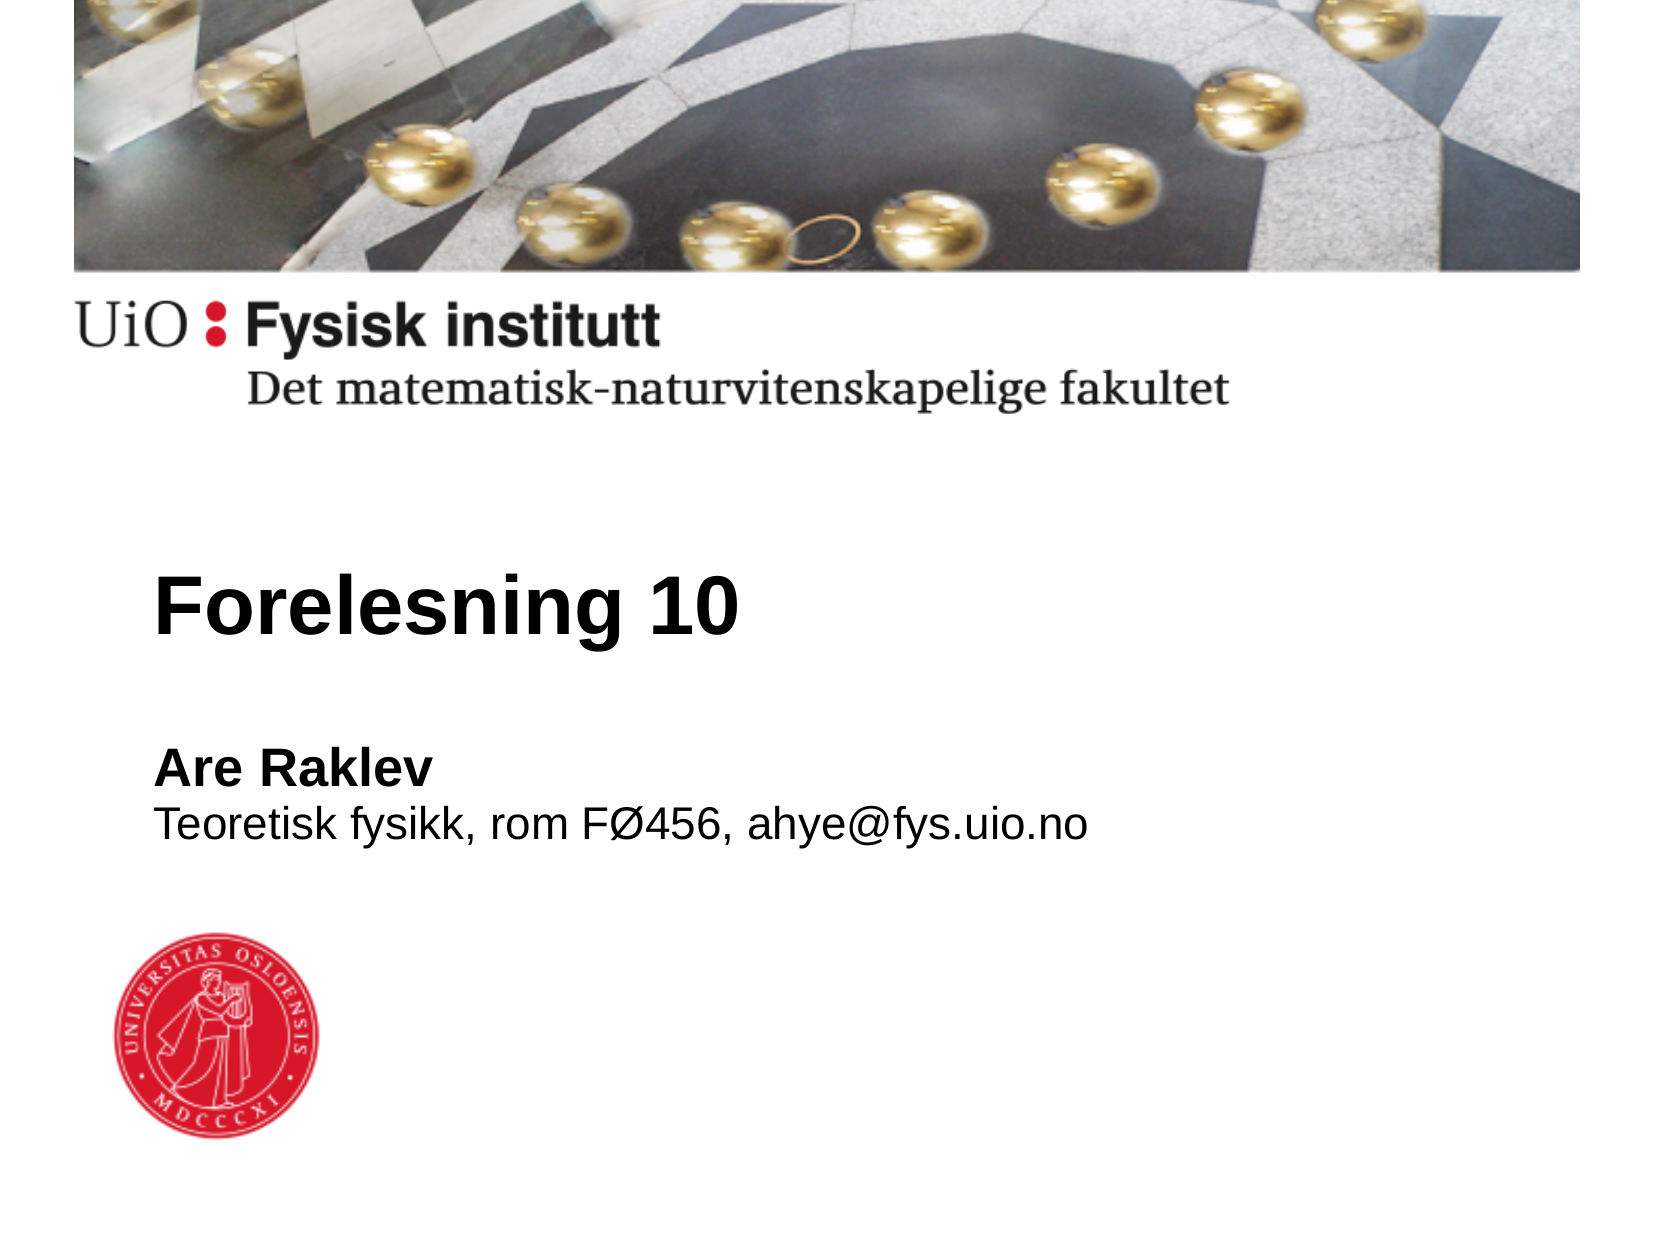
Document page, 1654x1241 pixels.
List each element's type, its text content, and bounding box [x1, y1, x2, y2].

subtitle Forelesning 10 [153, 545, 1418, 666]
title Are Raklev Teoretisk fysikk, rom FØ456, ahye@fys.uio.no [153, 725, 1500, 862]
picture [74, 0, 1580, 280]
picture [109, 927, 326, 1147]
picture [72, 292, 1238, 420]
